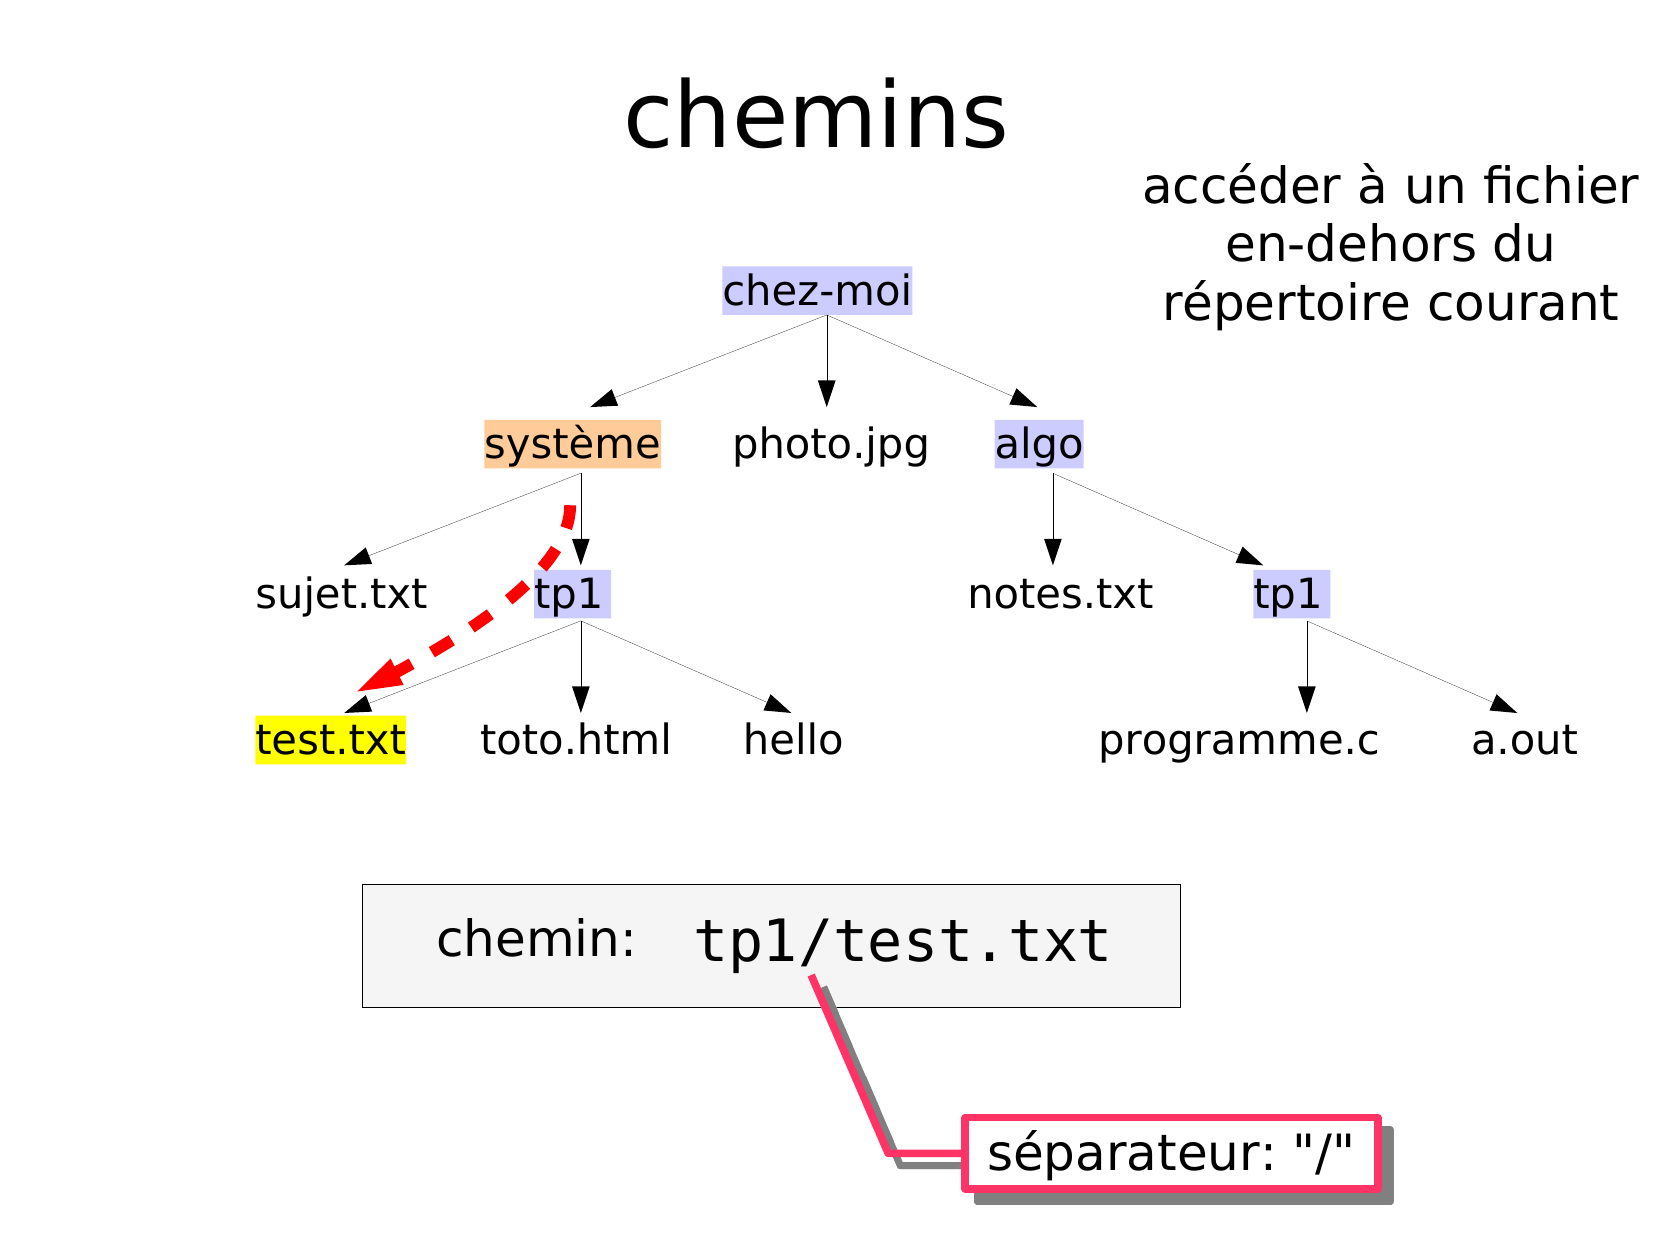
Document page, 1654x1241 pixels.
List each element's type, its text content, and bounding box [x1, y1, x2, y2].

text_box sujet.txt [255, 569, 428, 619]
text_box [362, 884, 1181, 1008]
text_box algo [994, 419, 1084, 469]
text_box séparateur: "/" [965, 1117, 1378, 1190]
text_box tp1 [1253, 569, 1331, 619]
text_box hello [742, 715, 844, 765]
text_box toto.html [480, 715, 673, 765]
text_box test.txt [255, 715, 407, 765]
text_box accéder à un fichier en-dehors du répertoire courant [1142, 157, 1654, 332]
text_box tp1 [534, 569, 612, 619]
text_box chemin: [436, 910, 638, 969]
text_box système [484, 419, 662, 469]
text_box tp1/test.txt [693, 907, 1114, 976]
text_box photo.jpg [732, 419, 931, 469]
text_box chez-moi [722, 266, 913, 315]
title chemins [126, 0, 1508, 177]
text_box notes.txt [967, 569, 1154, 619]
text_box a.out [1471, 715, 1579, 765]
text_box programme.c [1098, 715, 1381, 765]
